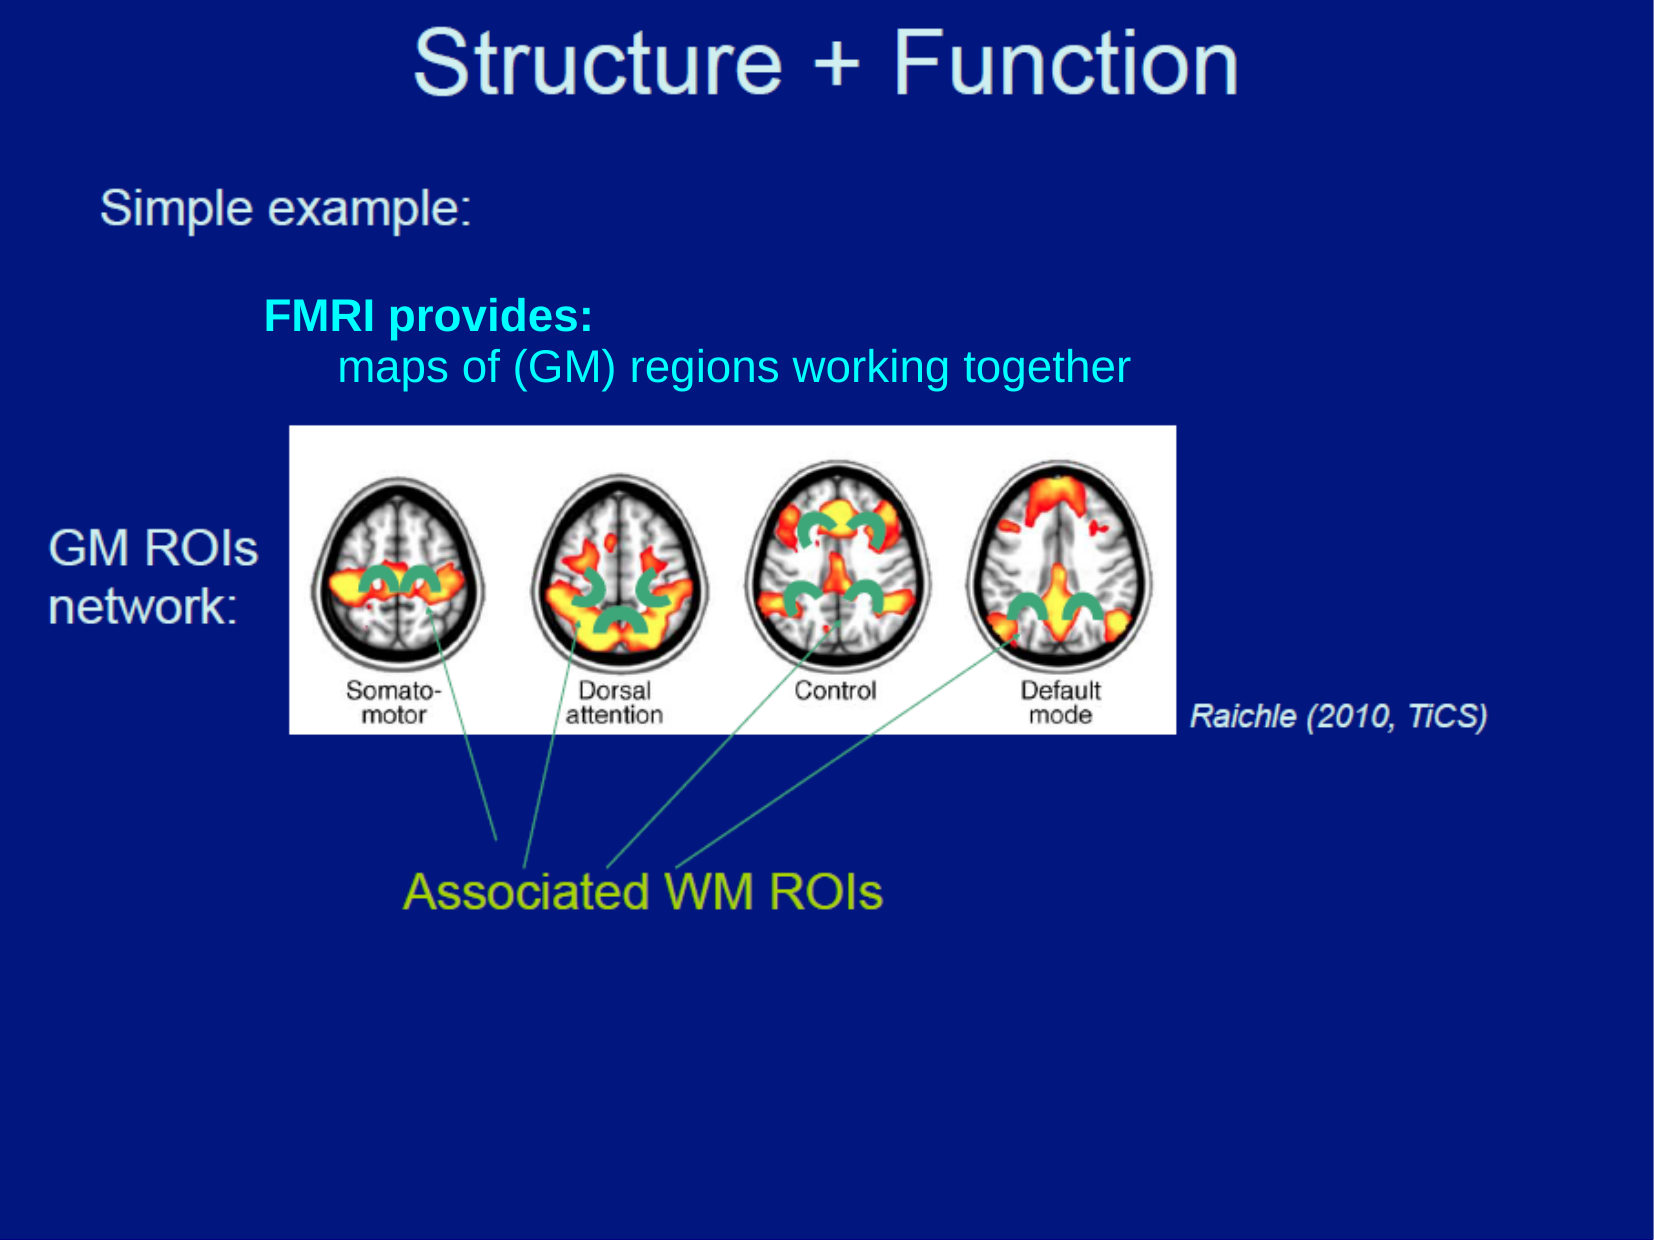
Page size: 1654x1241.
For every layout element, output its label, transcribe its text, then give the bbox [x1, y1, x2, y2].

text_box FMRI provides: maps of (GM) regions working together [248, 282, 1149, 455]
picture [0, 0, 1654, 1239]
